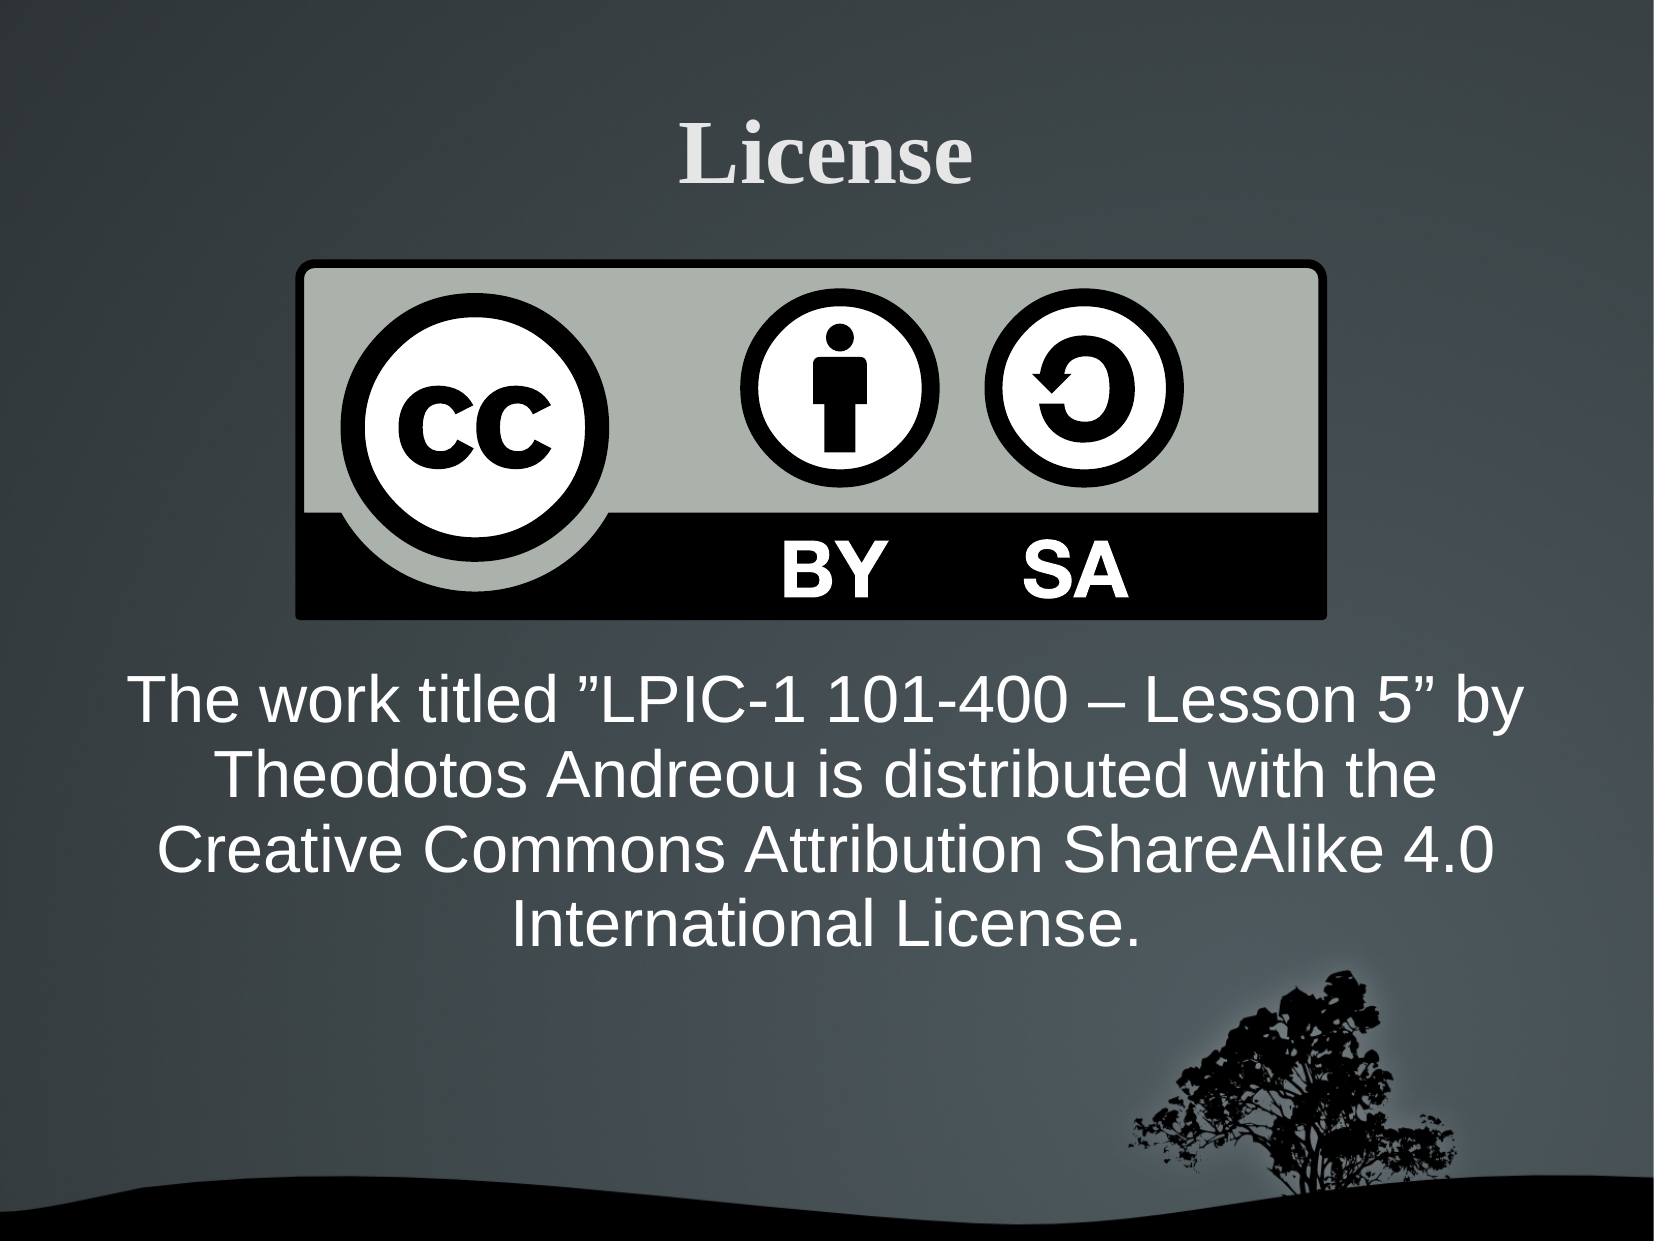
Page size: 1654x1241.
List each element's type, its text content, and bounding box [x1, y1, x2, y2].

title License [82, 49, 1571, 257]
picture [0, 0, 1654, 1241]
subtitle The work titled ”LPIC-1 101-400 – Lesson 5” by Theodotos Andreou is distributed with the Creative Commons Attribution ShareAlike 4.0 International License. [82, 290, 1571, 1109]
